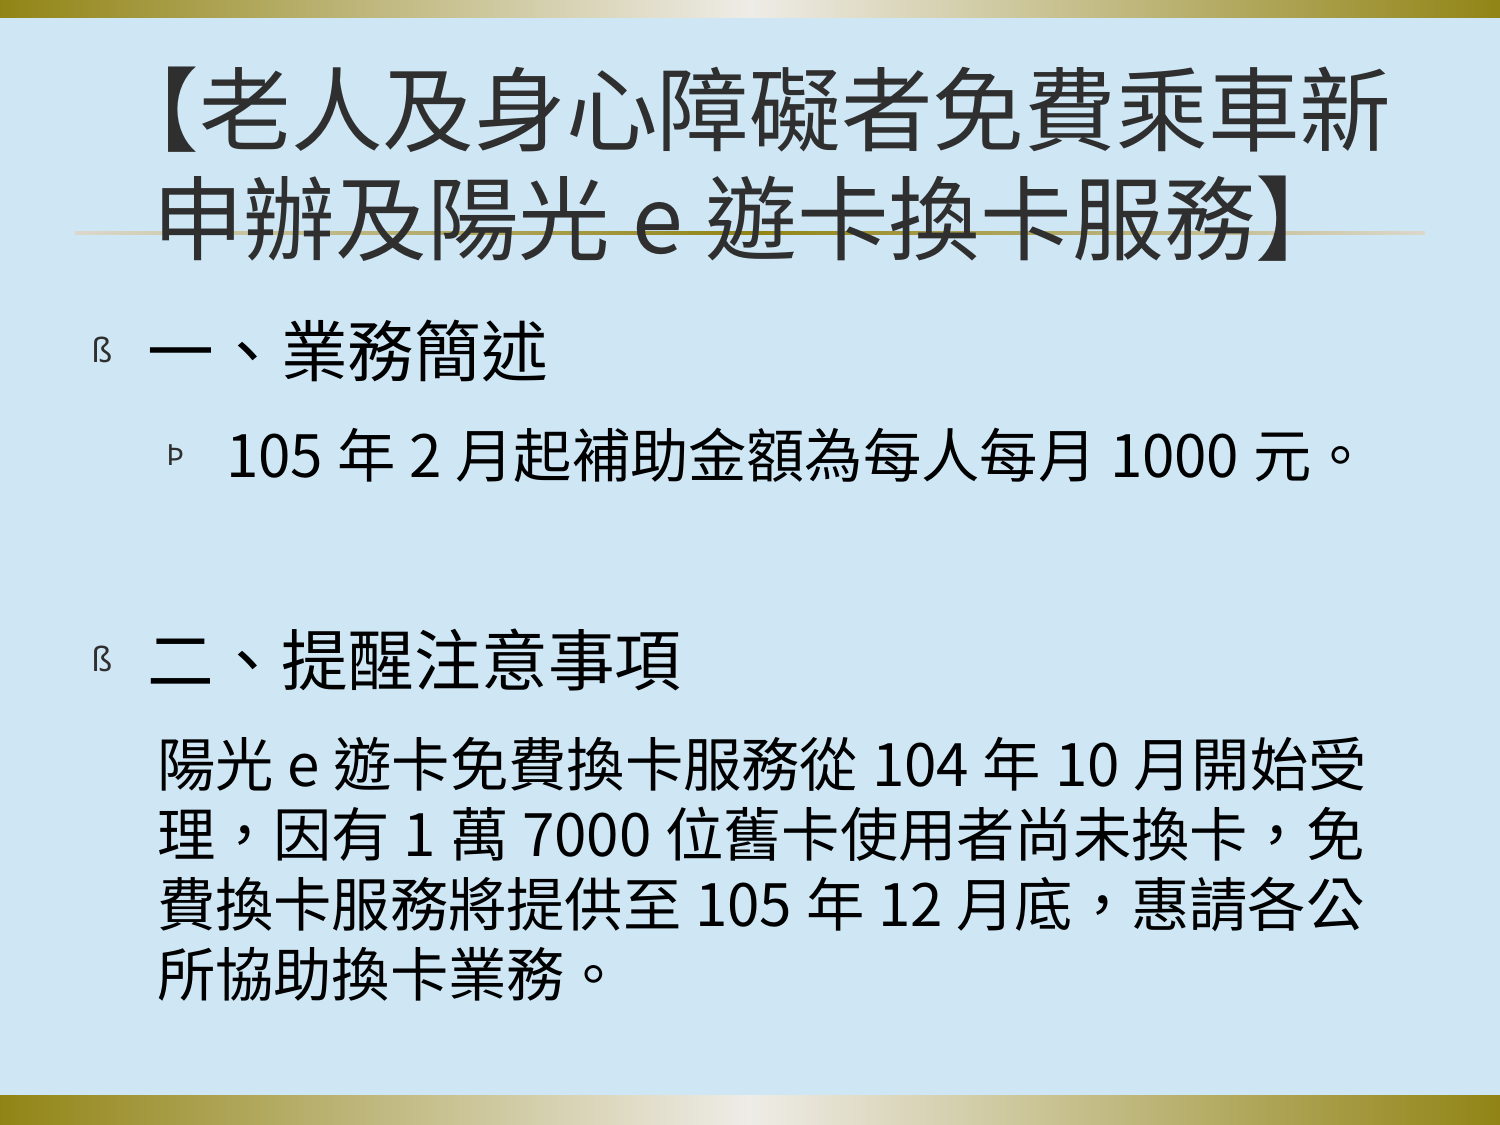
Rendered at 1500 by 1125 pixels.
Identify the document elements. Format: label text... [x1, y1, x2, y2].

list 一、業務簡述 105年2月起補助金額為每人每月1000元。 二、提醒注意事項 陽光e遊卡免費換卡服務從104年10月開始受理，因有1萬7000位舊卡使用者尚未換卡，免費換卡服務將提供至105年12月底，惠請各公所協助換卡業務。 [76, 302, 1427, 1046]
title 【老人及身心障礙者免費乘車新申辦及陽光e遊卡換卡服務】 [75, 45, 1425, 233]
